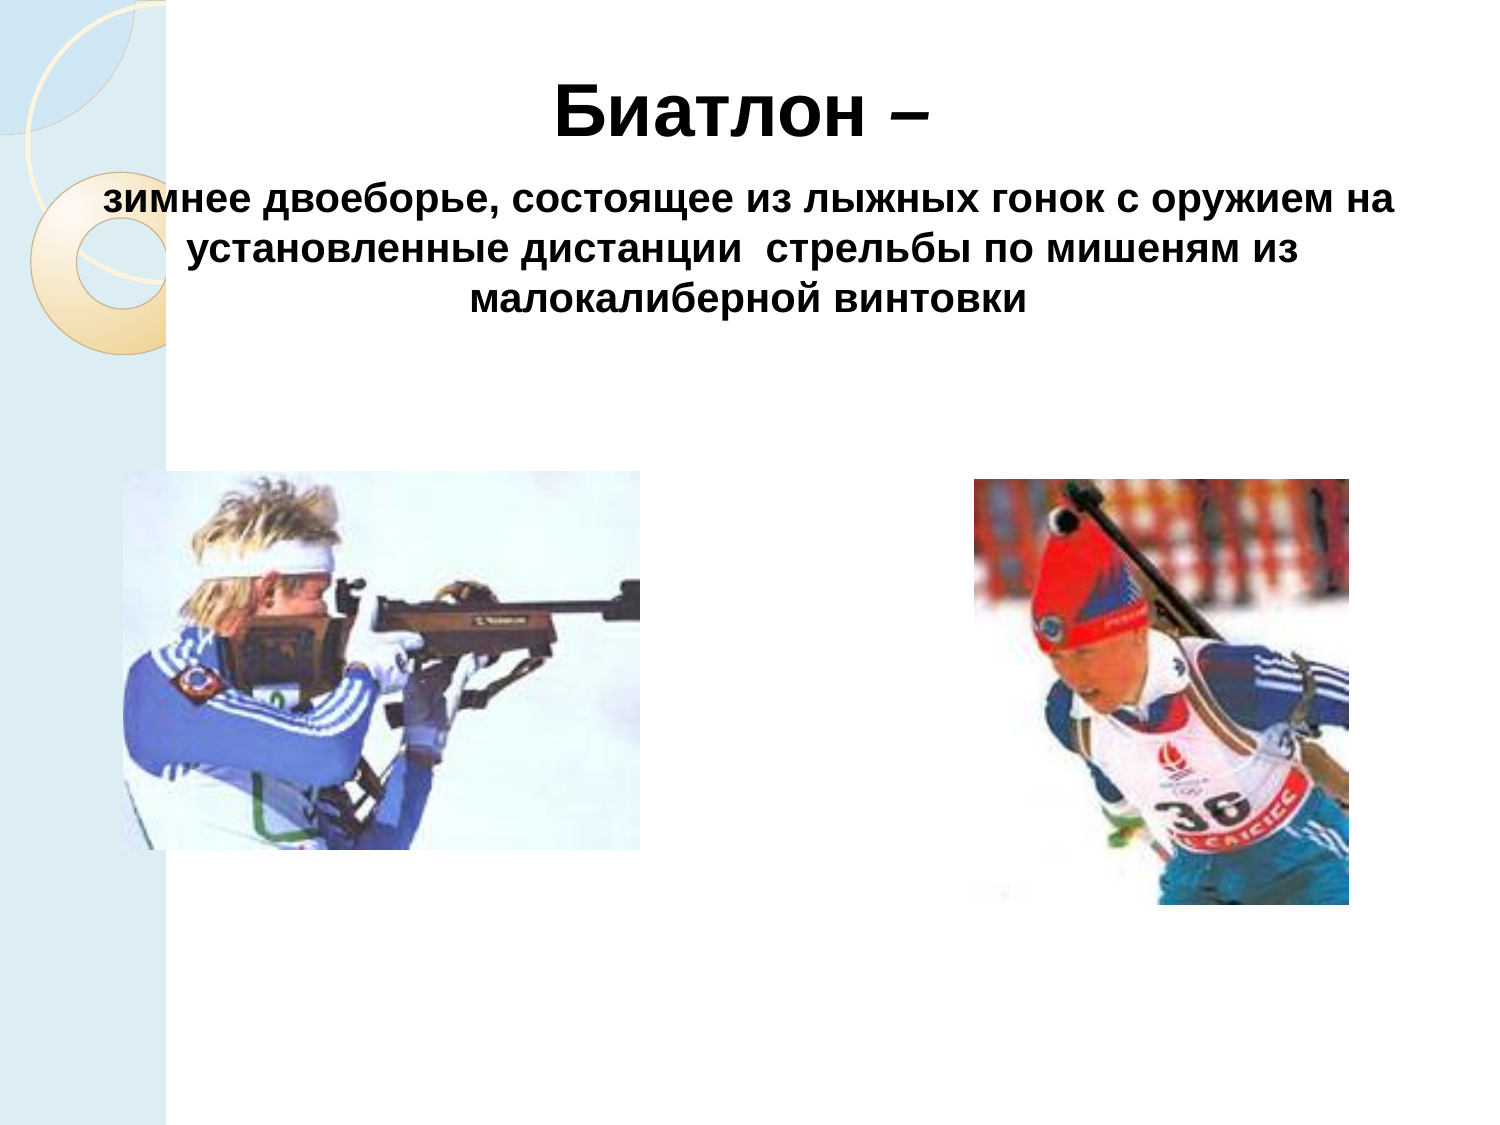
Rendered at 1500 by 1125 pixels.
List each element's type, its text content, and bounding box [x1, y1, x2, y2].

text_box Биатлон – зимнее двоеборье, состоящее из лыжных гонок с оружием на установленные дистанции стрельбы по мишеням из малокалиберной винтовки [36, 54, 1461, 329]
picture [974, 479, 1349, 905]
picture [123, 471, 640, 850]
